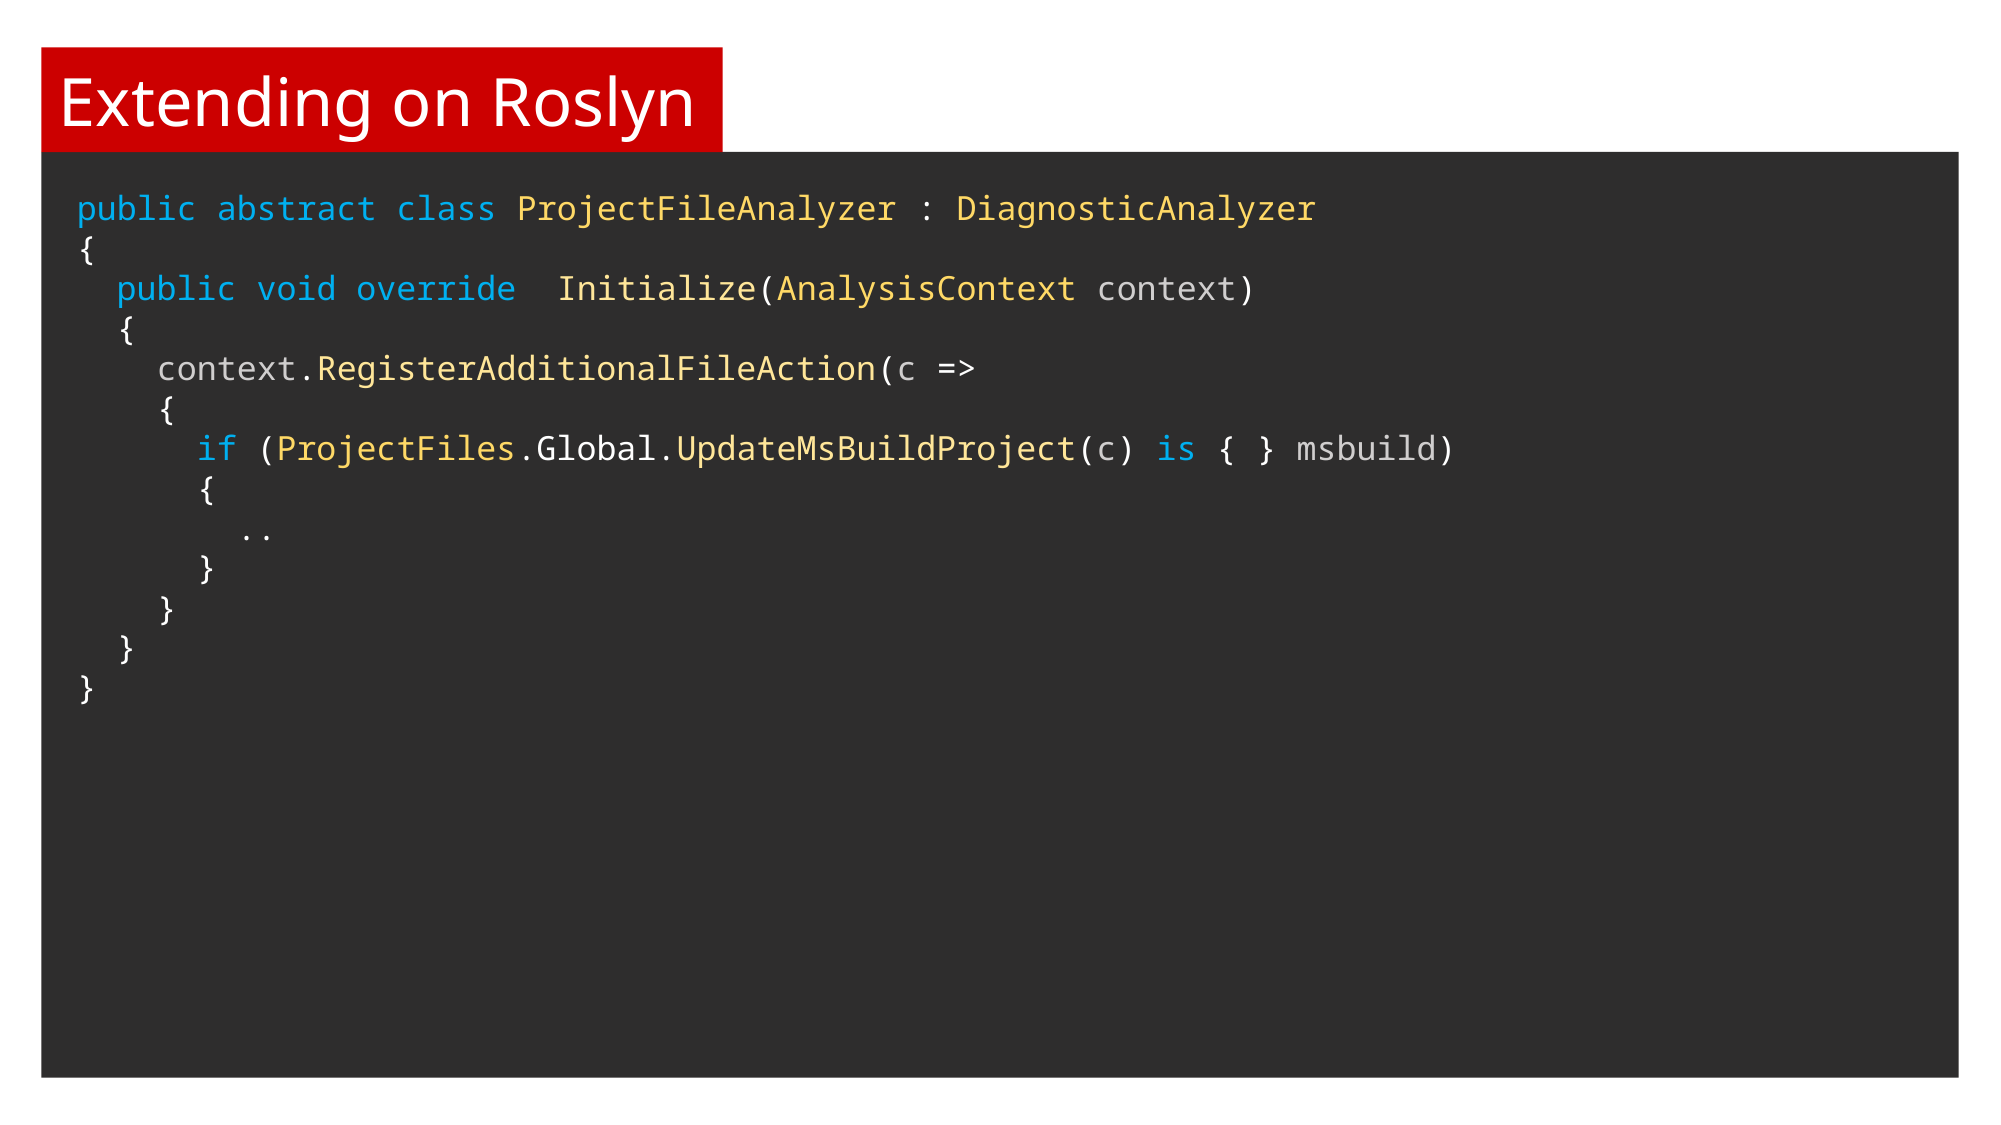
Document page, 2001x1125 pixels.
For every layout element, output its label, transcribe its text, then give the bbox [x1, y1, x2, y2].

text_box [41, 152, 1959, 1078]
text_box public abstract class ProjectFileAnalyzer : DiagnosticAnalyzer { public void override Initialize(AnalysisContext context) { context.RegisterAdditionalFileAction(c => { if (ProjectFiles.Global.UpdateMsBuildProject(c) is { } msbuild) { .. } } } } [41, 152, 1897, 760]
text_box Extending on Roslyn [41, 47, 723, 153]
